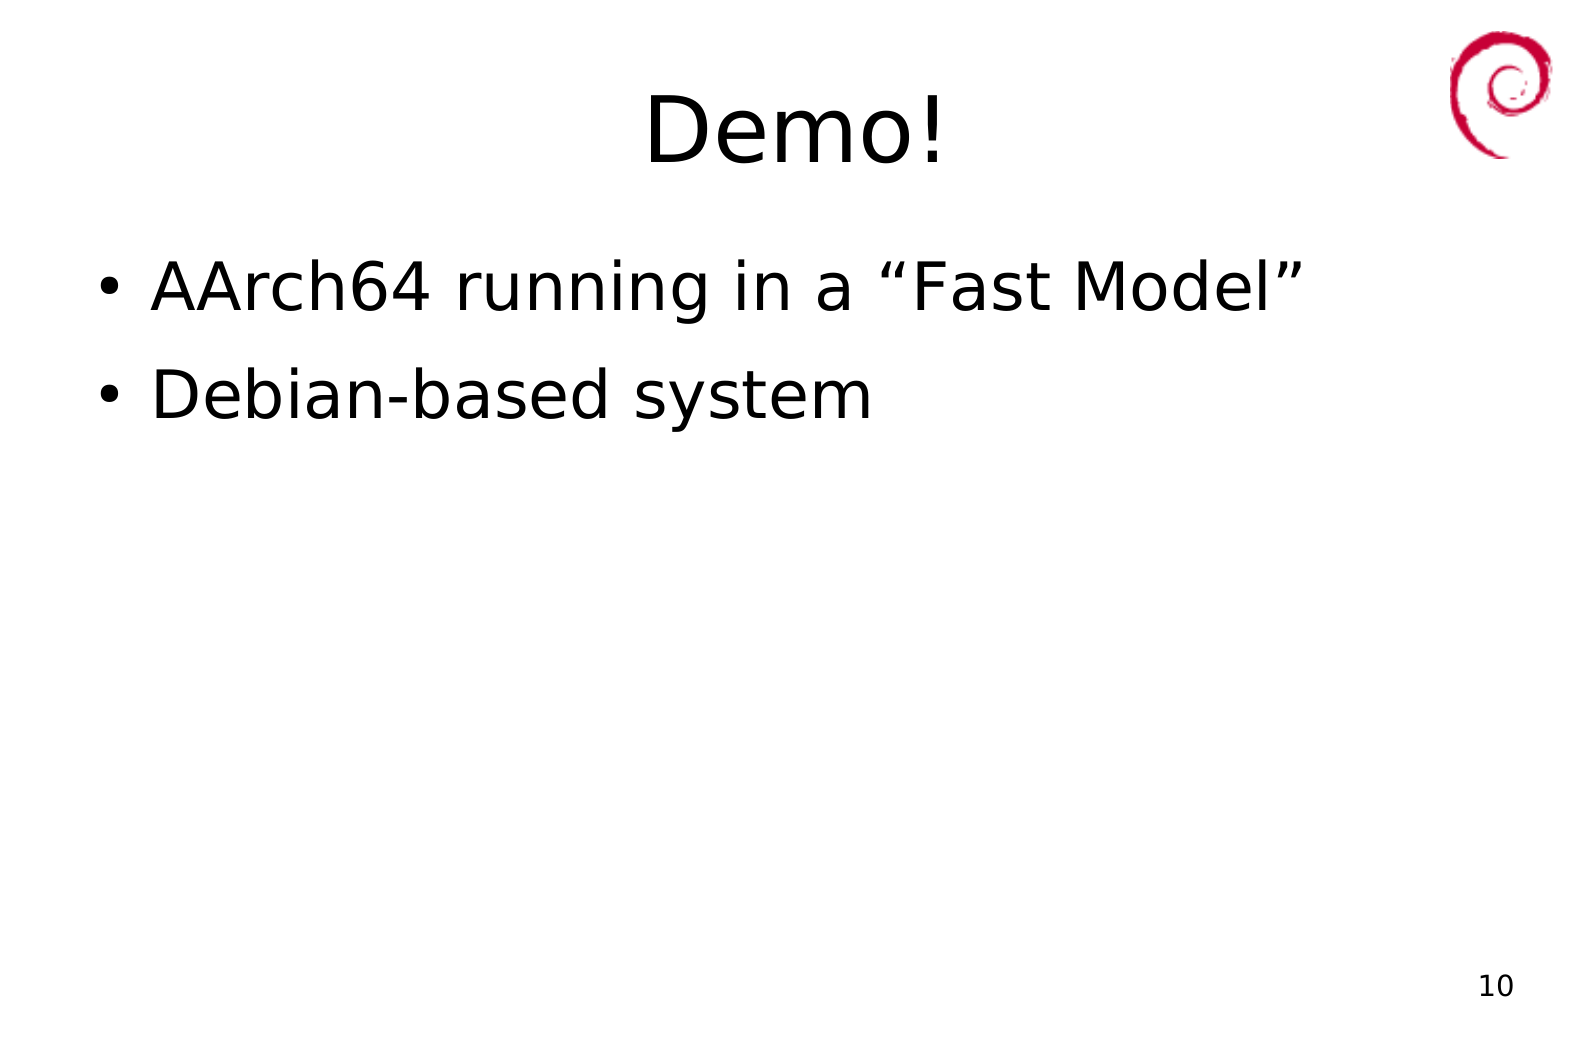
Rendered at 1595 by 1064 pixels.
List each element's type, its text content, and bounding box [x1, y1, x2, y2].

list AArch64 running in a “Fast Model” Debian-based system [79, 248, 1515, 936]
picture [1450, 31, 1555, 159]
title Demo! [79, 49, 1515, 213]
